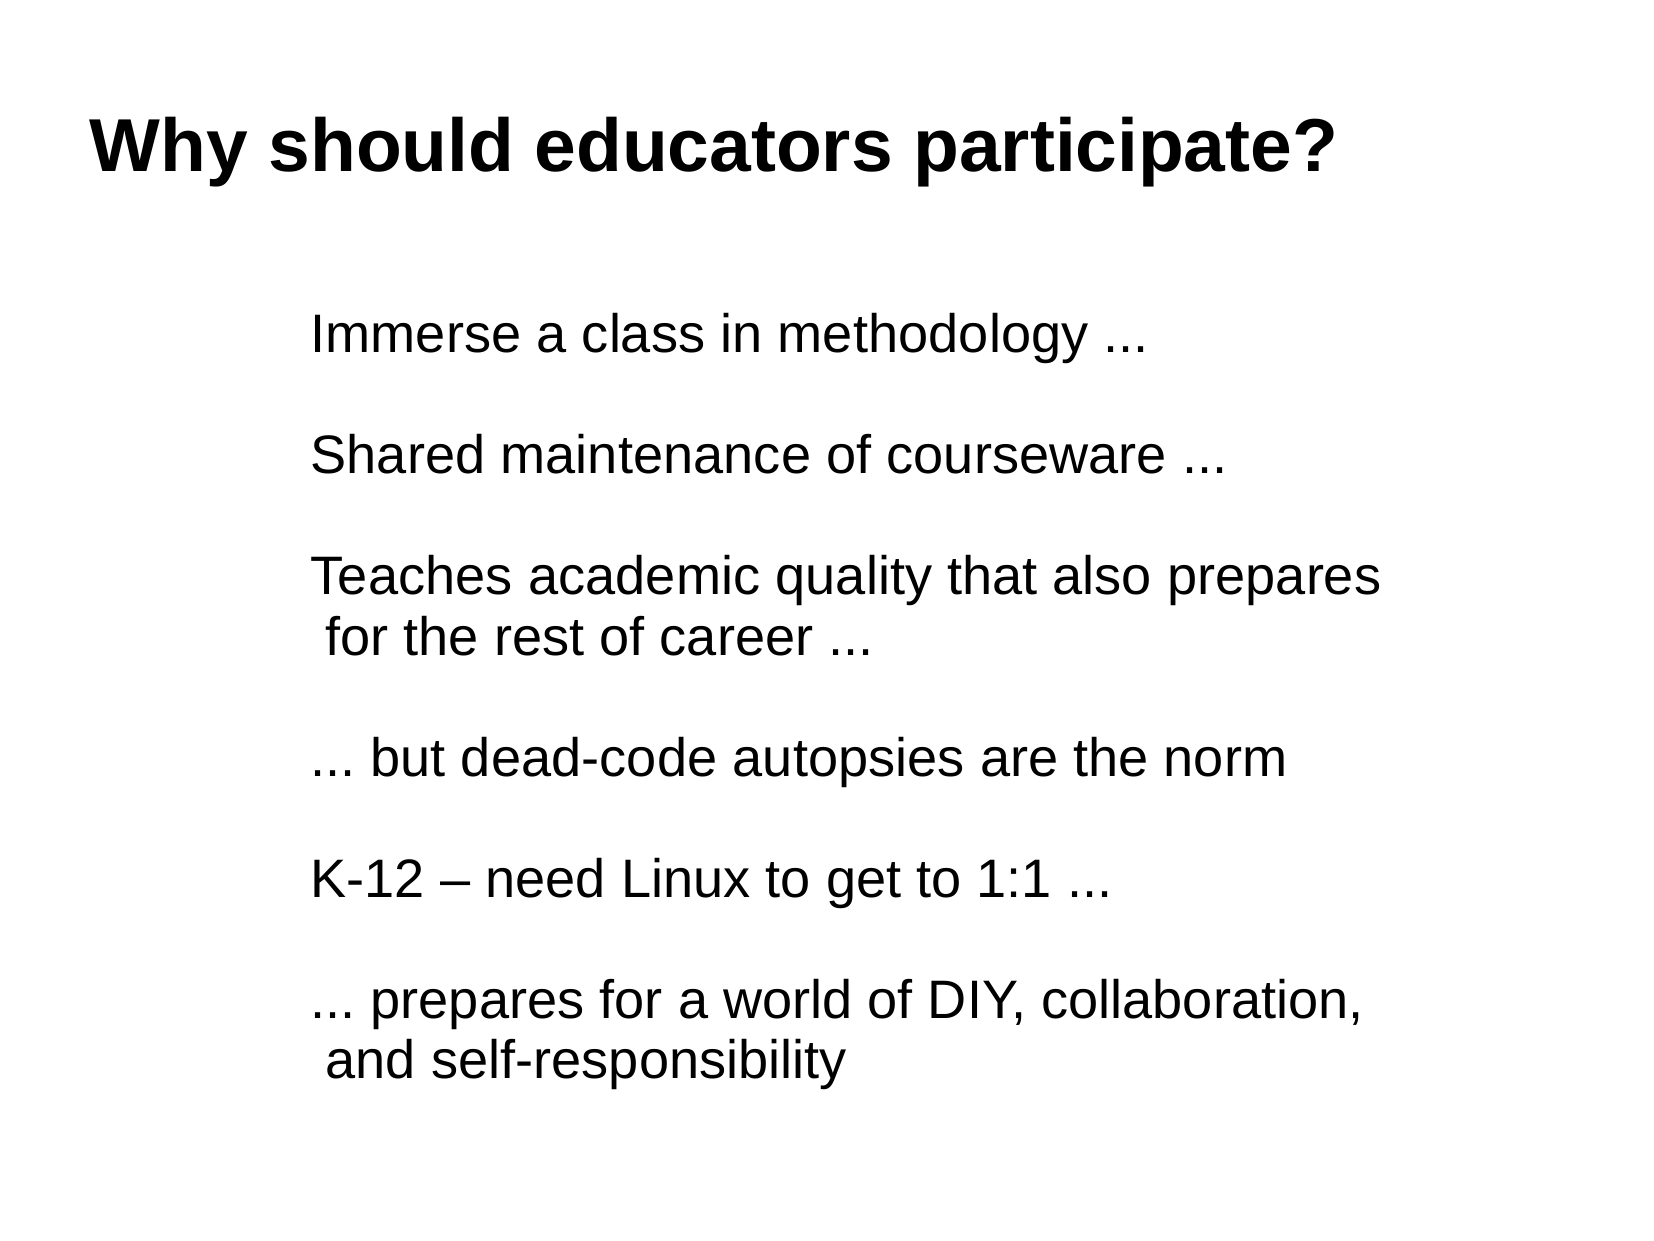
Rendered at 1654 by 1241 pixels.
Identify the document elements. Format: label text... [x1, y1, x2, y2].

text_box Immerse a class in methodology ... Shared maintenance of courseware ... Teaches academic quality that also prepares for the rest of career ... ... but dead-code autopsies are the norm K-12 – need Linux to get to 1:1 ... ... prepares for a world of DIY, collaboration, and self-responsibility [295, 296, 1403, 1098]
text_box Why should educators participate? [75, 96, 1435, 196]
